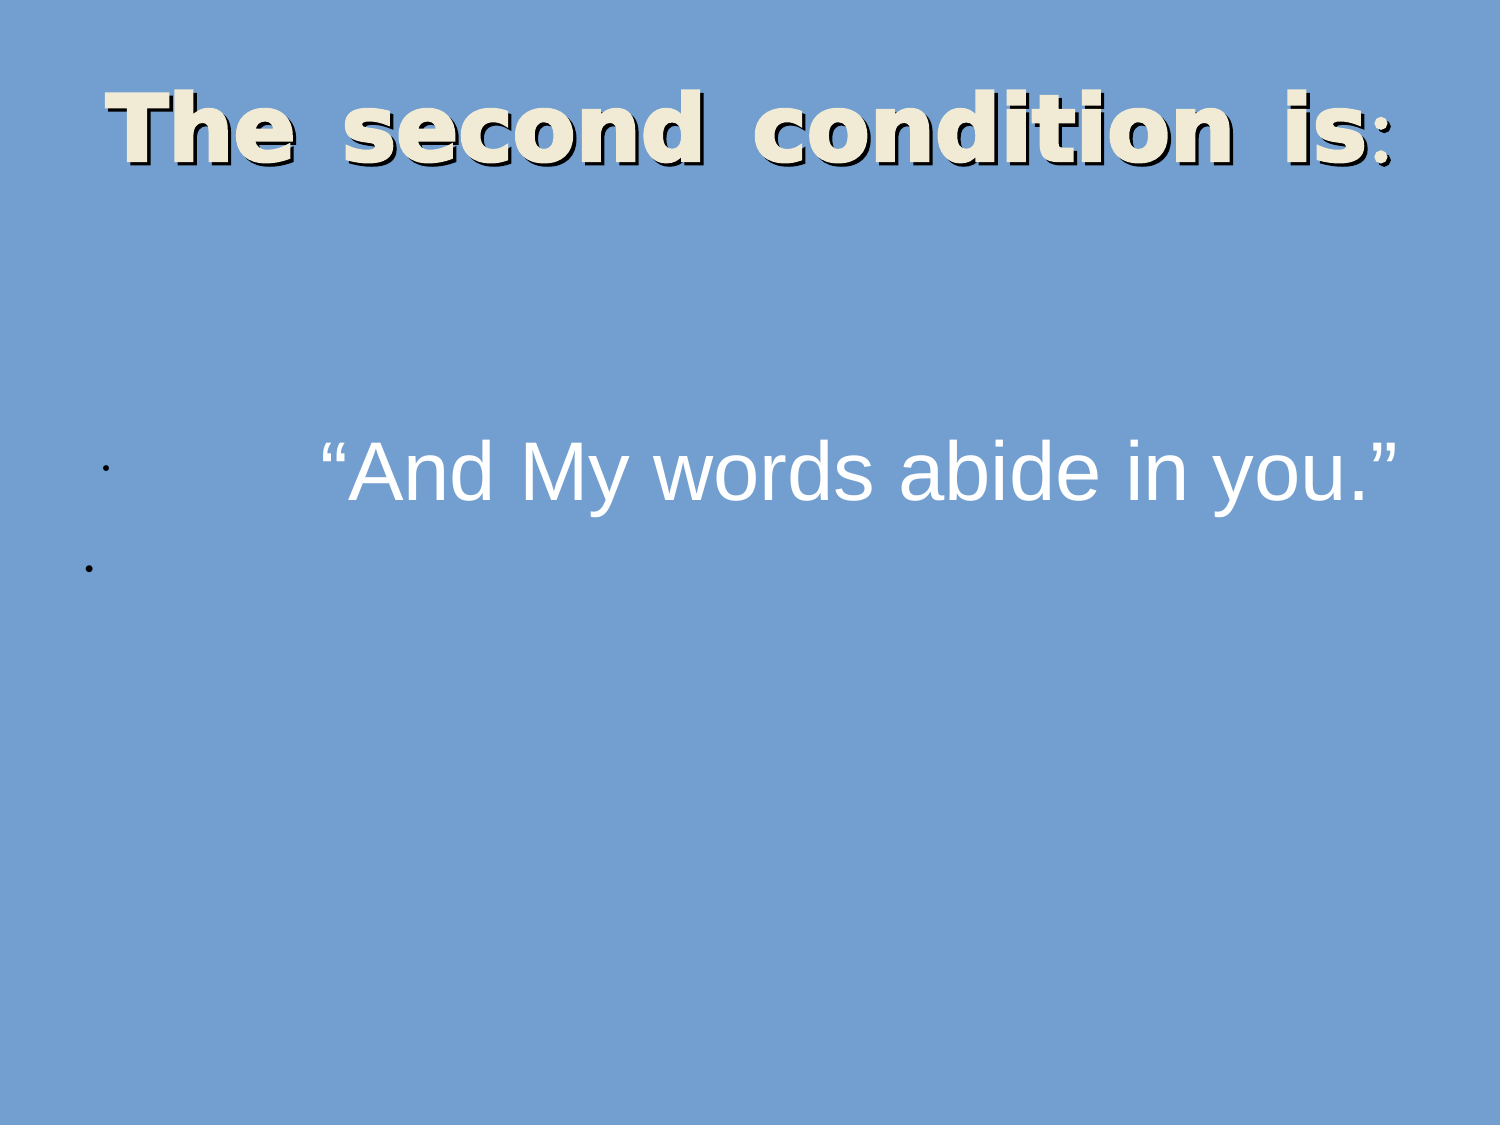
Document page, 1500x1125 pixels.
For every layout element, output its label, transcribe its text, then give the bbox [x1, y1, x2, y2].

list “And My words abide in you.” [62, 425, 1413, 1125]
title The second condition is: [75, 44, 1426, 233]
